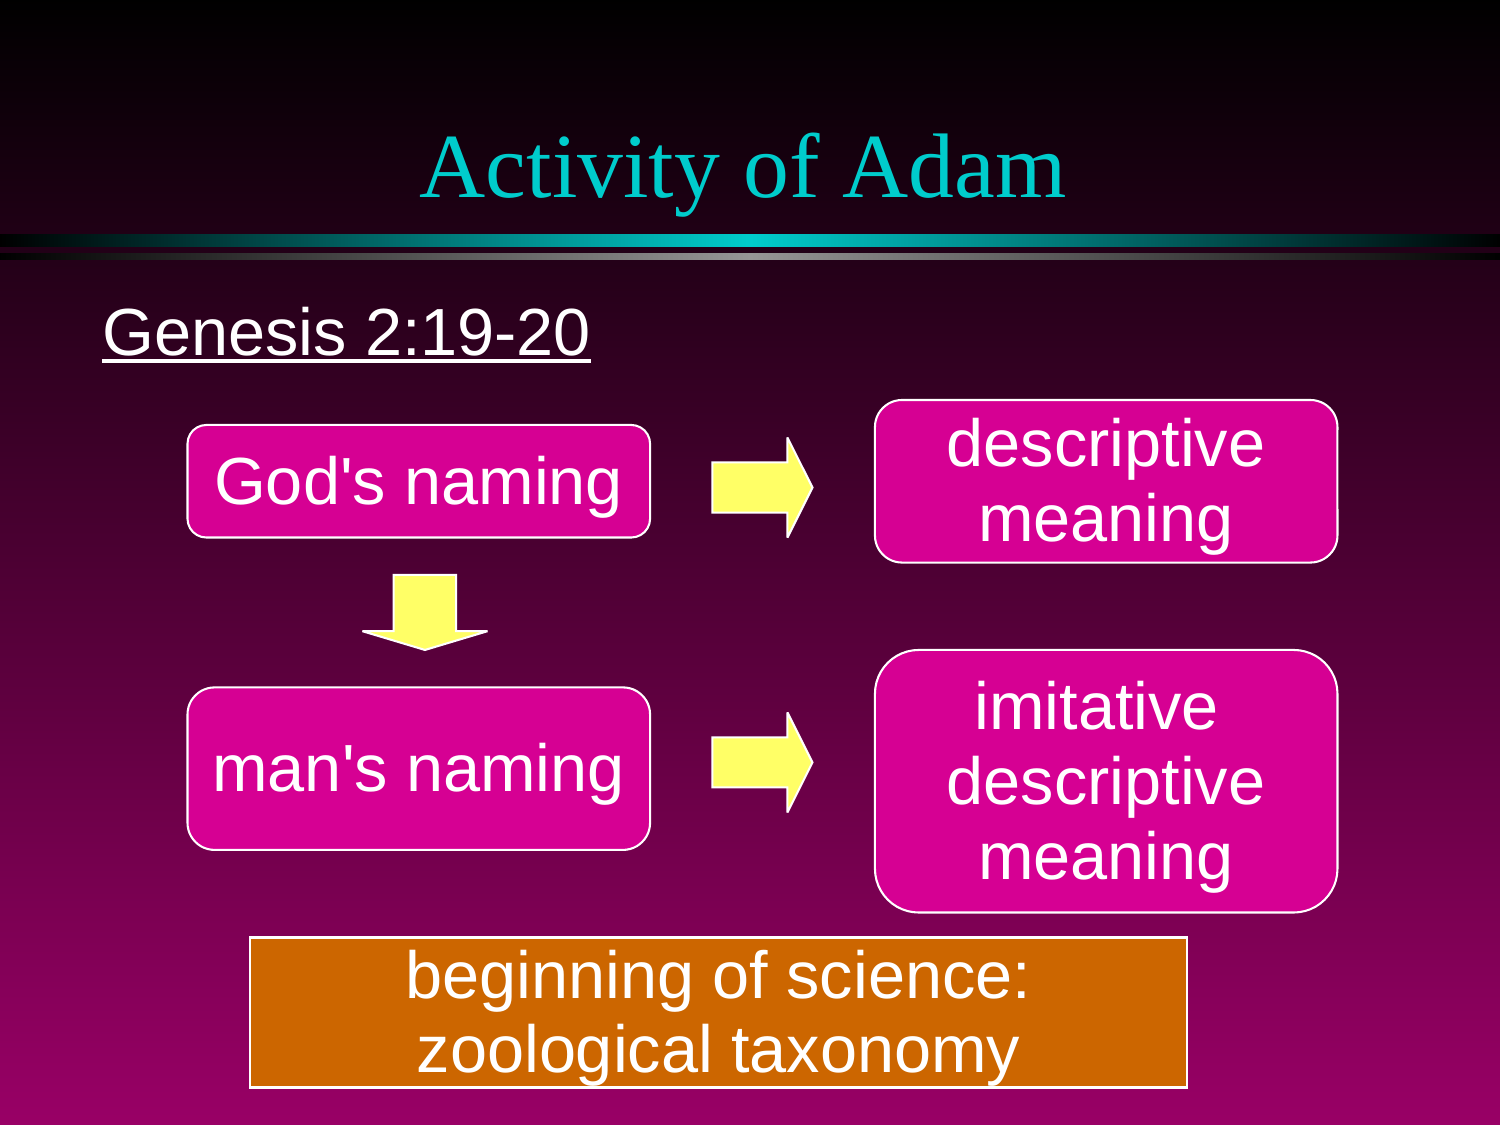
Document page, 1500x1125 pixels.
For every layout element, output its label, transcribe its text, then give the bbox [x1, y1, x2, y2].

text_box Genesis 2:19-20 [87, 287, 738, 378]
text_box [712, 437, 813, 538]
text_box beginning of science: zoological taxonomy [249, 937, 1188, 1088]
text_box man's naming [187, 687, 651, 850]
title Activity of Adam [99, 37, 1388, 225]
text_box [362, 574, 488, 650]
text_box imitative descriptive meaning [874, 649, 1338, 913]
text_box descriptive meaning [874, 399, 1338, 563]
text_box [712, 712, 813, 813]
text_box God's naming [187, 424, 651, 538]
